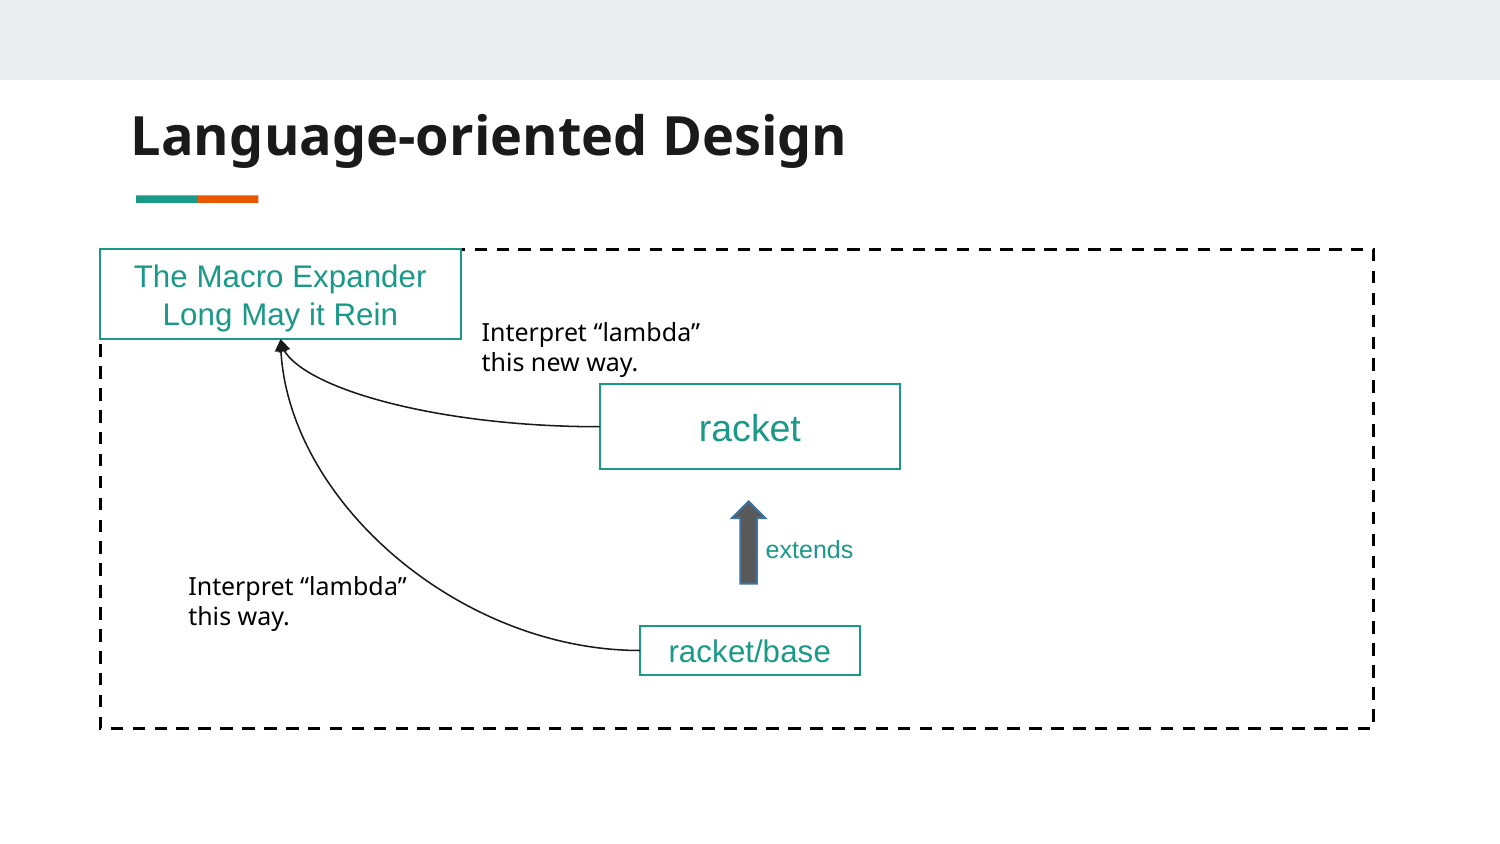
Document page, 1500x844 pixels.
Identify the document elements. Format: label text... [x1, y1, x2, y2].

text_box Interpret “lambda” this way. [173, 555, 439, 646]
title Language-oriented Design [119, 93, 1381, 182]
text_box Interpret “lambda” this new way. [466, 301, 732, 392]
text_box The Macro Expander Long May it Rein [100, 249, 461, 339]
text_box racket [599, 383, 901, 470]
text_box extends [757, 527, 878, 568]
text_box [100, 249, 1374, 729]
text_box racket/base [640, 625, 860, 676]
